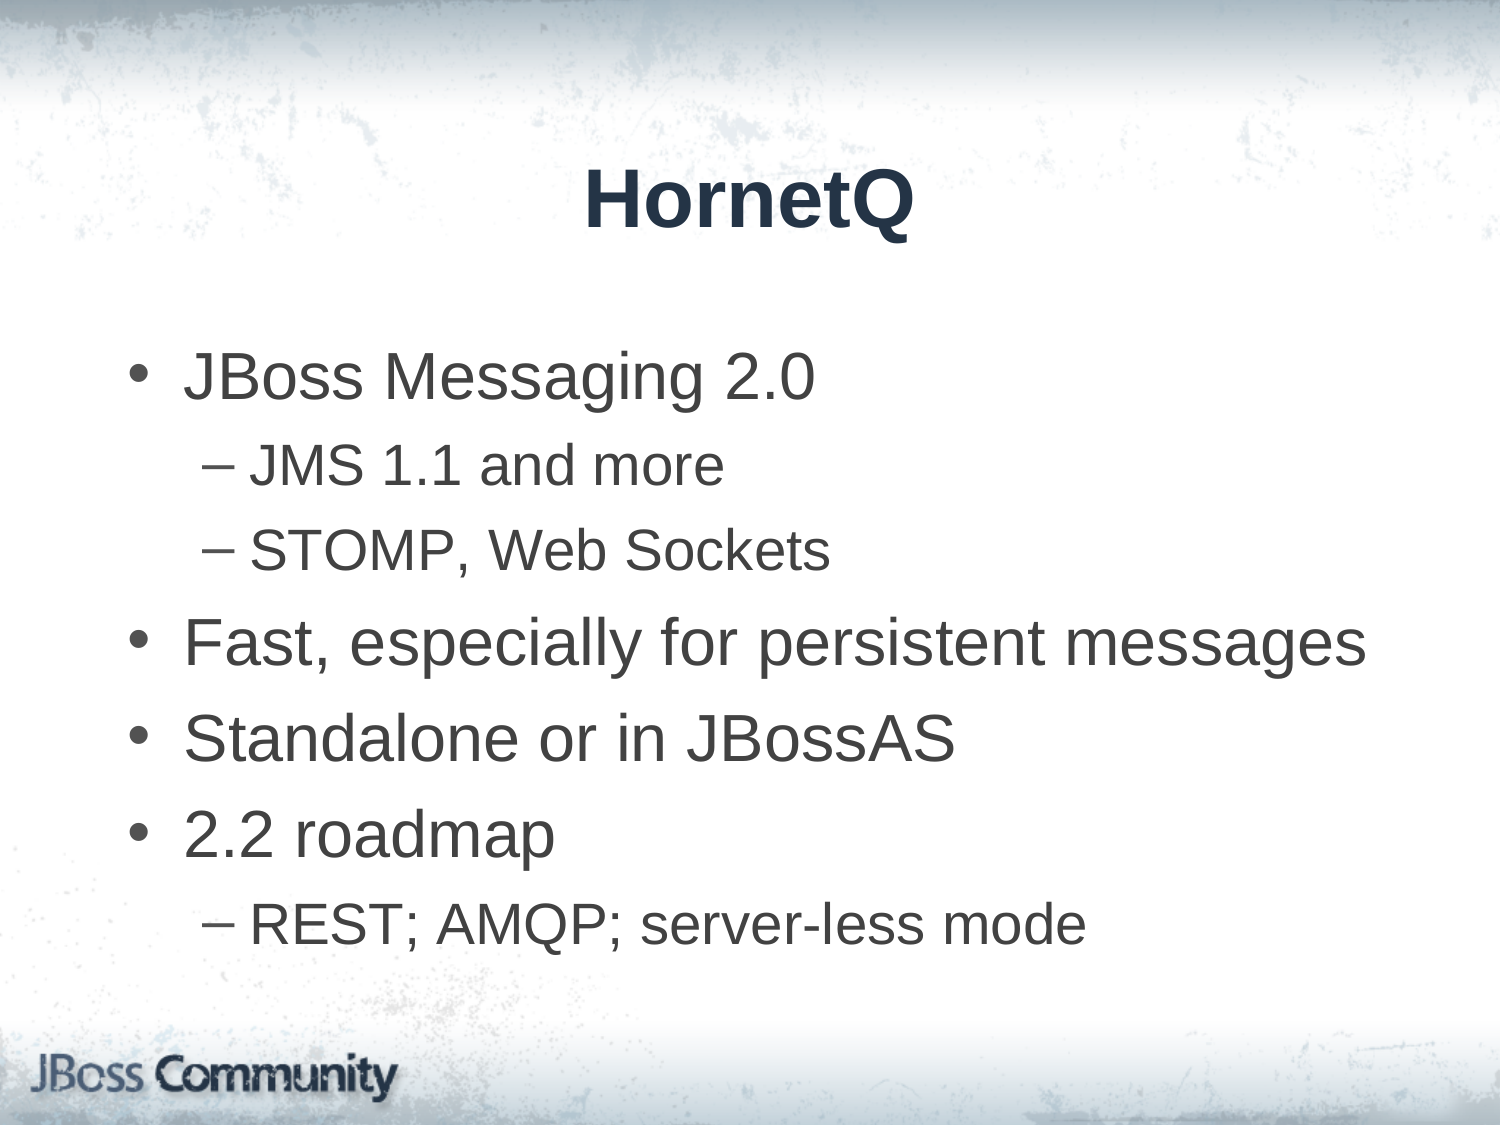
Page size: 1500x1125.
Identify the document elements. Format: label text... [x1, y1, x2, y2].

title HornetQ [112, 68, 1388, 320]
list JBoss Messaging 2.0 JMS 1.1 and more STOMP, Web Sockets Fast, especially for persistent messages Standalone or in JBossAS 2.2 roadmap REST; AMQP; server-less mode [112, 324, 1388, 1001]
picture [0, 0, 1500, 1125]
